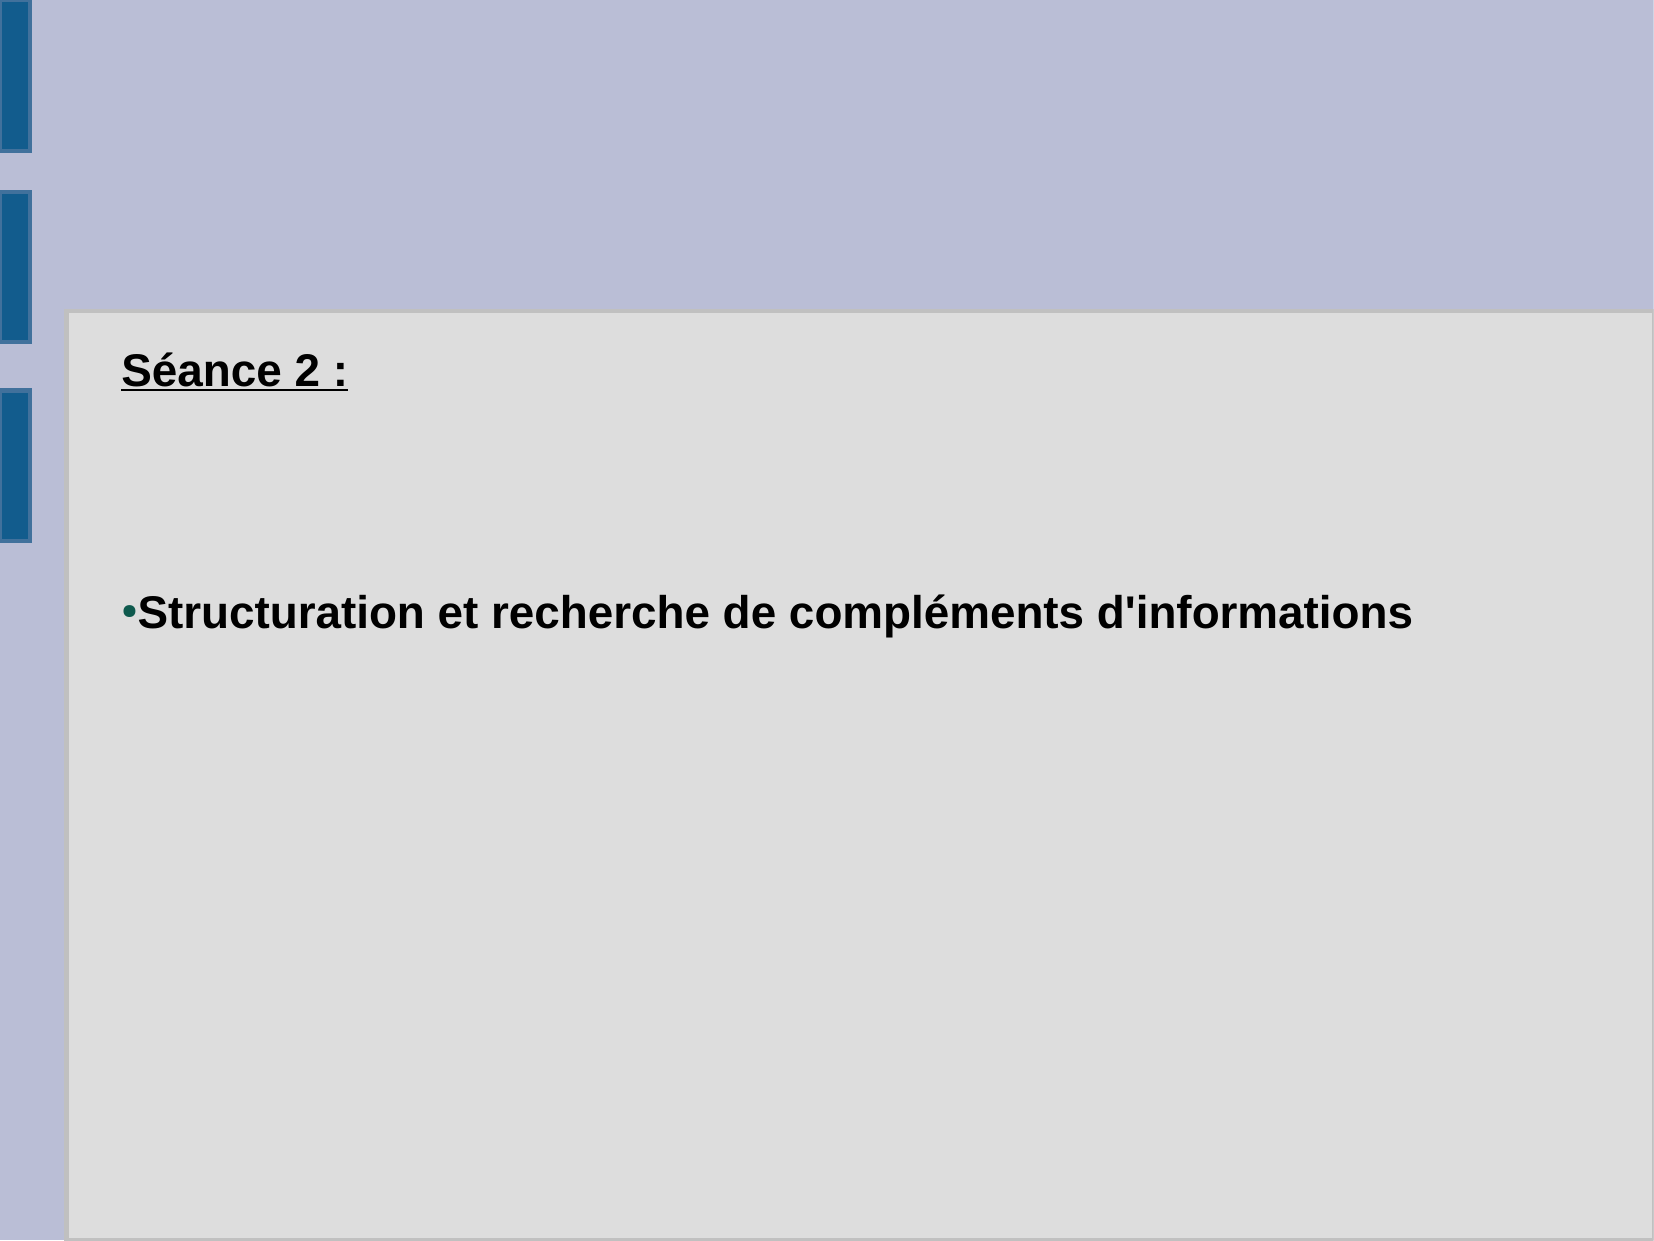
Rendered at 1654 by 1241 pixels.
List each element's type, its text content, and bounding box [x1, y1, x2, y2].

list Séance 2 : Structuration et recherche de compléments d'informations [121, 344, 1534, 1127]
